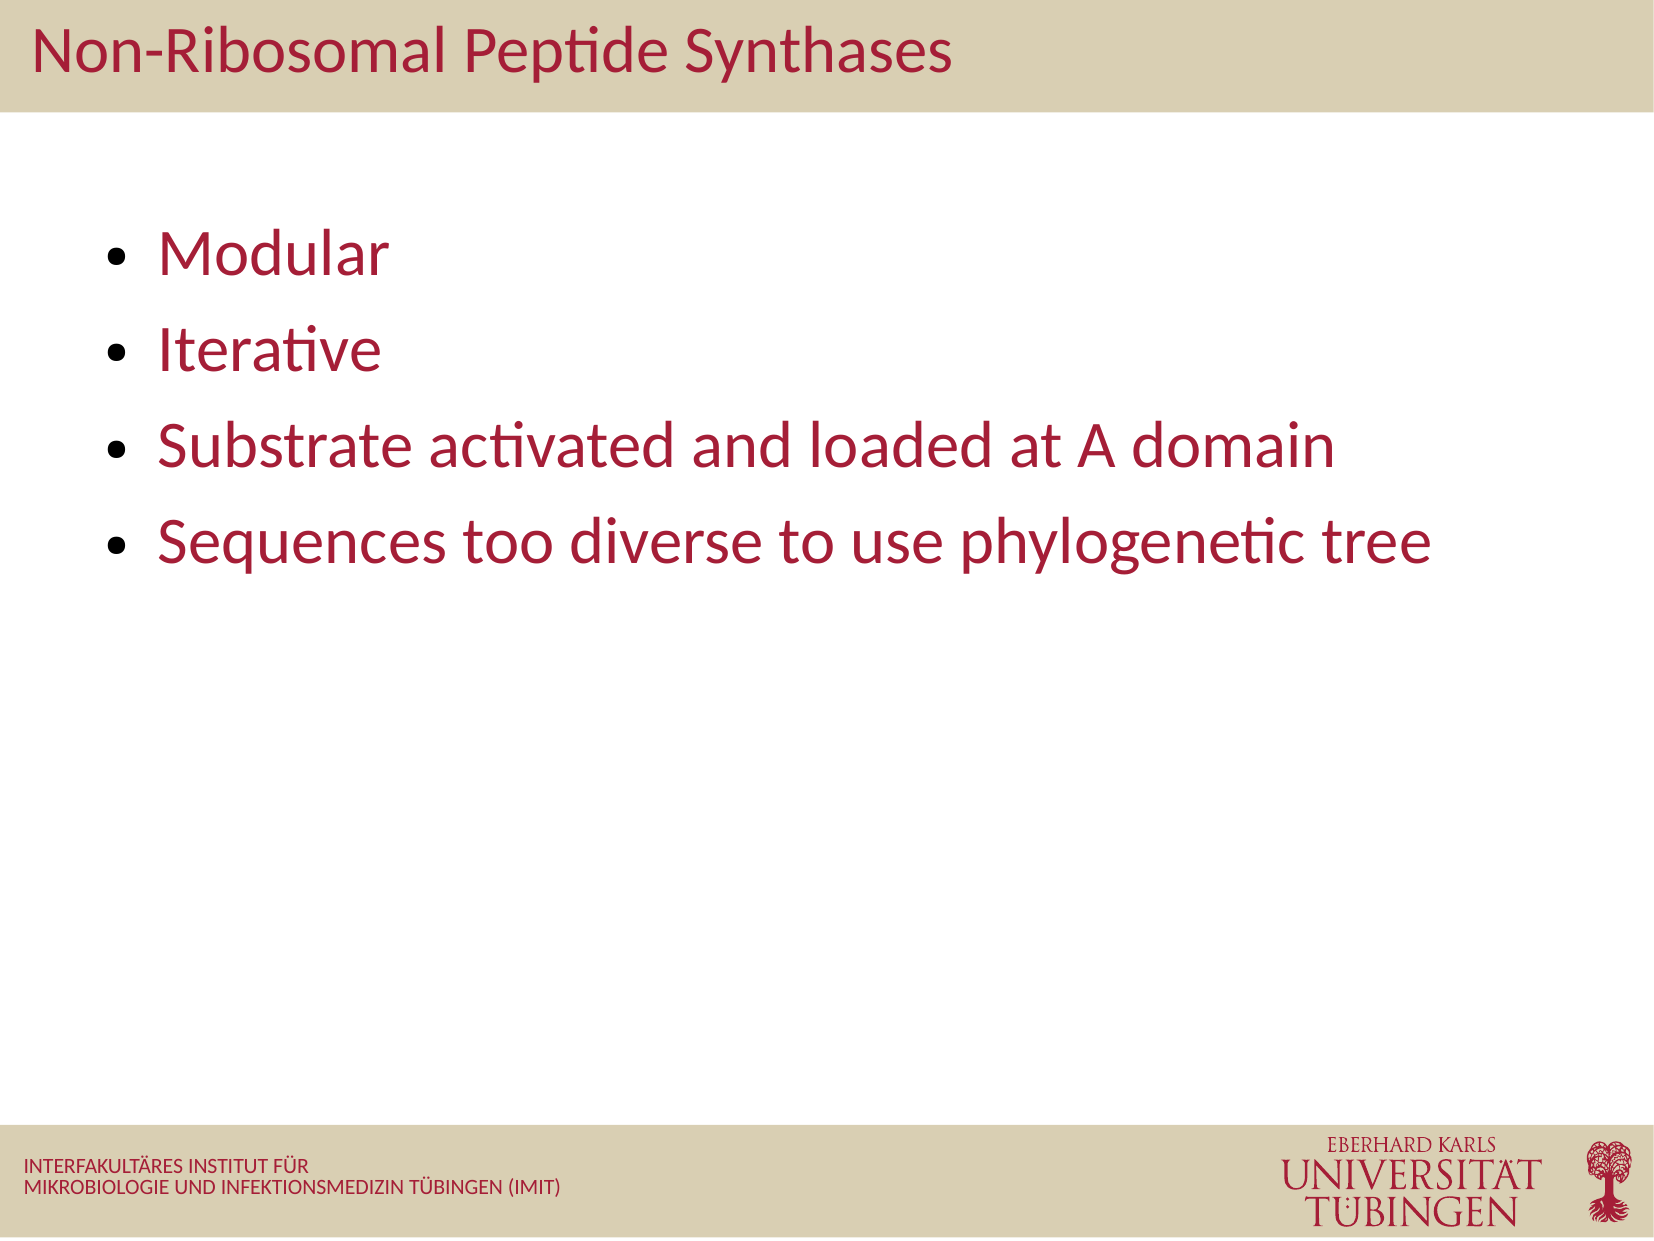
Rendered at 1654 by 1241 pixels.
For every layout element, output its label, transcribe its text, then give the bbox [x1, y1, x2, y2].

list Modular Iterative Substrate activated and loaded at A domain Sequences too diverse to use phylogenetic tree [86, 225, 1576, 945]
title Non-Ribosomal Peptide Synthases [31, 0, 1374, 113]
